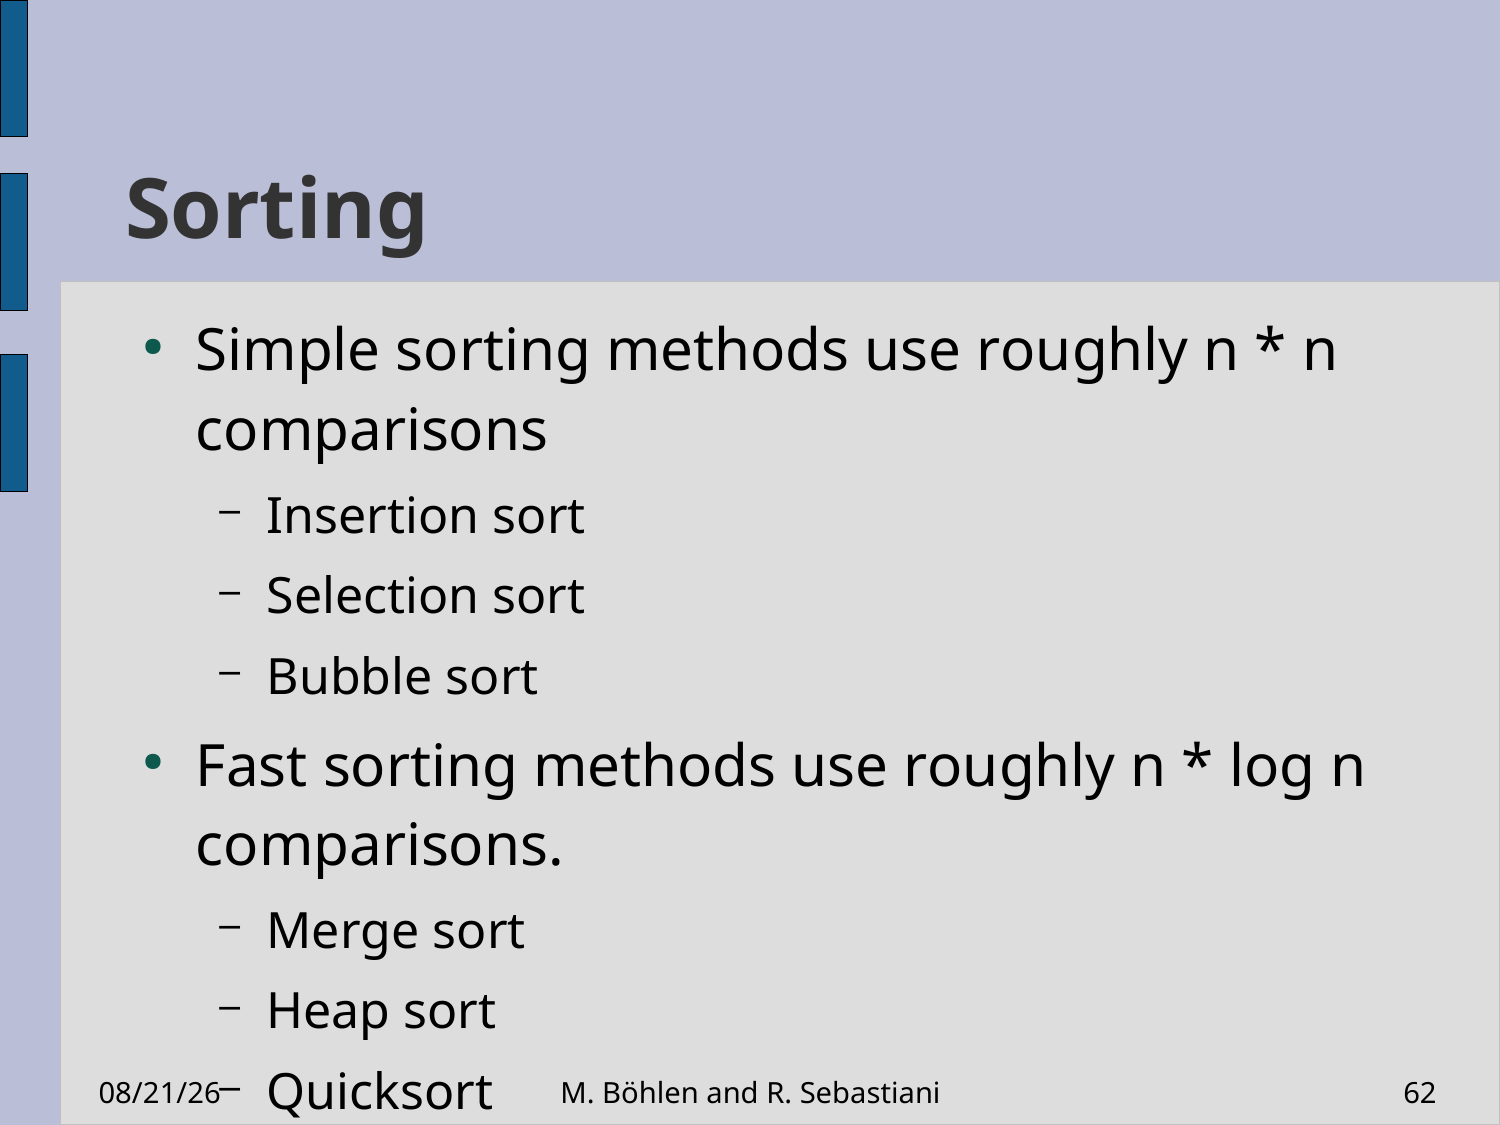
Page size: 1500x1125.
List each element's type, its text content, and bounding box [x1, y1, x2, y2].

list Simple sorting methods use roughly n * n comparisons Insertion sort Selection sort Bubble sort Fast sorting methods use roughly n * log n comparisons. Merge sort Heap sort Quicksort [110, 300, 1392, 1048]
title Sorting [110, 67, 1392, 271]
